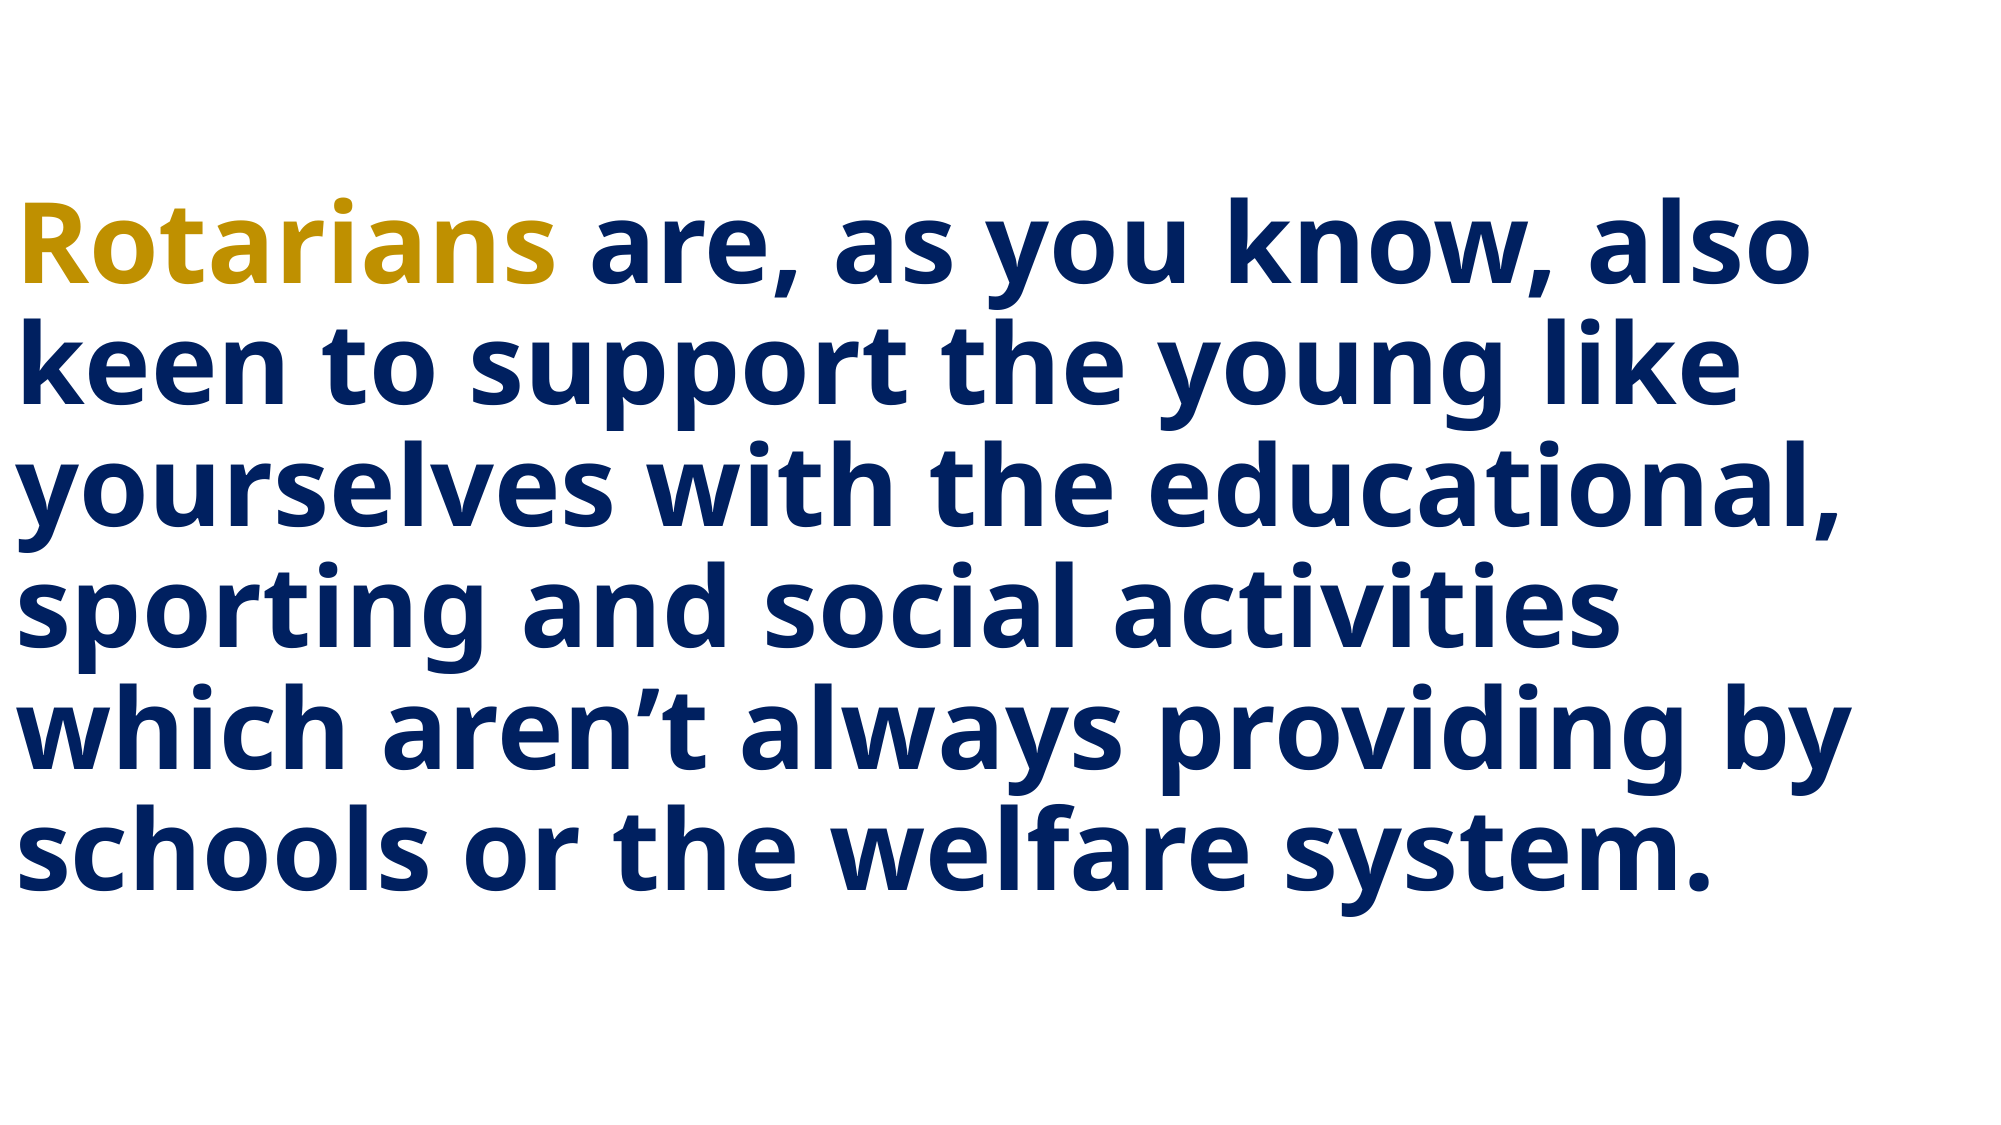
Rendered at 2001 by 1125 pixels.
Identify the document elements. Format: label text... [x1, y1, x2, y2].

title Rotarians are, as you know, also keen to support the young like yourselves with the educational, sporting and social activities which aren’t always providing by schools or the welfare system. [0, 127, 1988, 1109]
